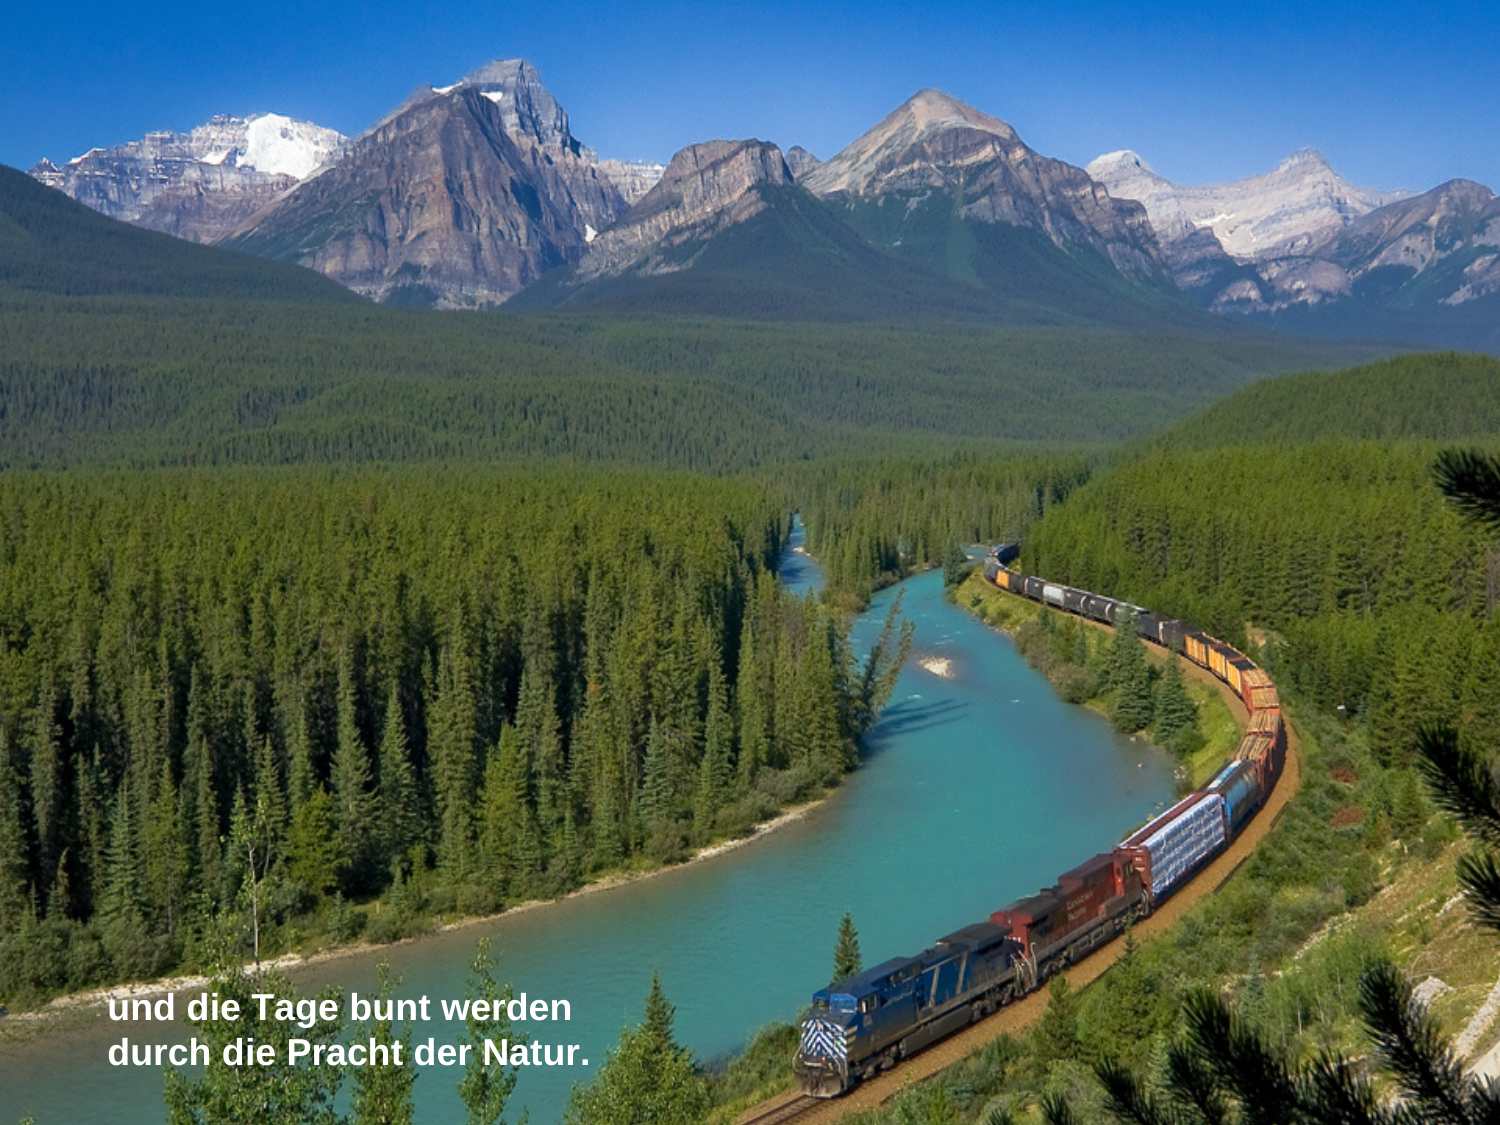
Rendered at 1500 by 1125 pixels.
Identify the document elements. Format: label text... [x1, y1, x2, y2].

picture [0, 0, 1500, 1125]
text_box und die Tage bunt werden durch die Pracht der Natur. [92, 974, 613, 1081]
